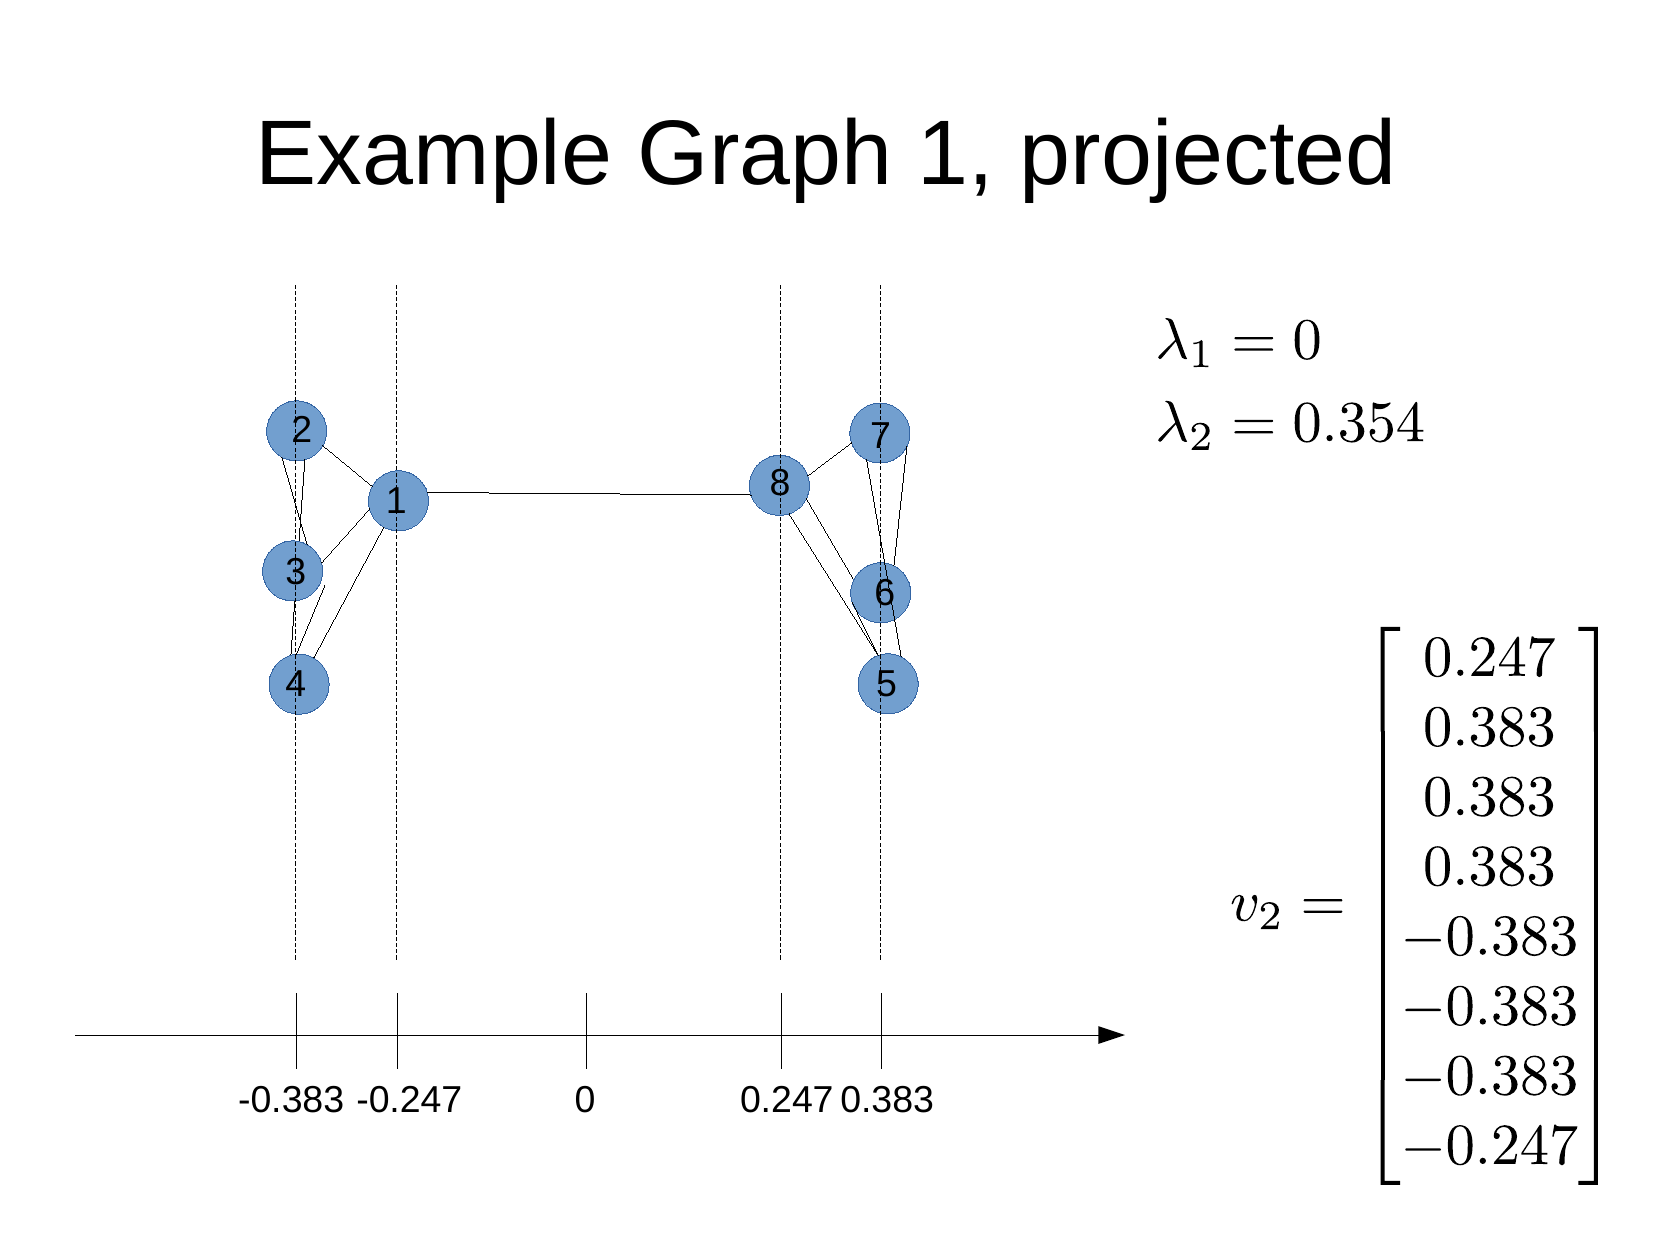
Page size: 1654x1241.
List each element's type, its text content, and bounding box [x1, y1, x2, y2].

text_box 1 [370, 472, 422, 529]
text_box 7 [855, 407, 906, 464]
text_box [912, 665, 919, 702]
text_box [906, 418, 910, 447]
text_box [1230, 626, 1617, 1186]
text_box [1155, 400, 1426, 451]
text_box [765, 512, 794, 516]
text_box 2 [276, 401, 327, 459]
text_box -0.383 [223, 1071, 341, 1129]
text_box [806, 471, 810, 498]
text_box [749, 469, 754, 502]
text_box 4 [270, 655, 322, 713]
text_box 6 [859, 564, 910, 621]
text_box 5 [861, 655, 912, 713]
text_box -0.247 [341, 1071, 478, 1129]
text_box 0 [559, 1071, 611, 1129]
text_box [865, 403, 895, 407]
text_box 8 [754, 454, 806, 512]
text_box 3 [270, 543, 322, 600]
text_box [266, 409, 276, 453]
text_box [850, 572, 859, 614]
text_box [322, 664, 330, 704]
text_box [262, 551, 270, 591]
text_box [422, 482, 429, 520]
title Example Graph 1, projected [82, 49, 1571, 257]
text_box 0.383 [825, 1071, 949, 1129]
text_box 0.247 [725, 1071, 825, 1129]
text_box [1155, 318, 1322, 368]
text_box [849, 416, 855, 450]
